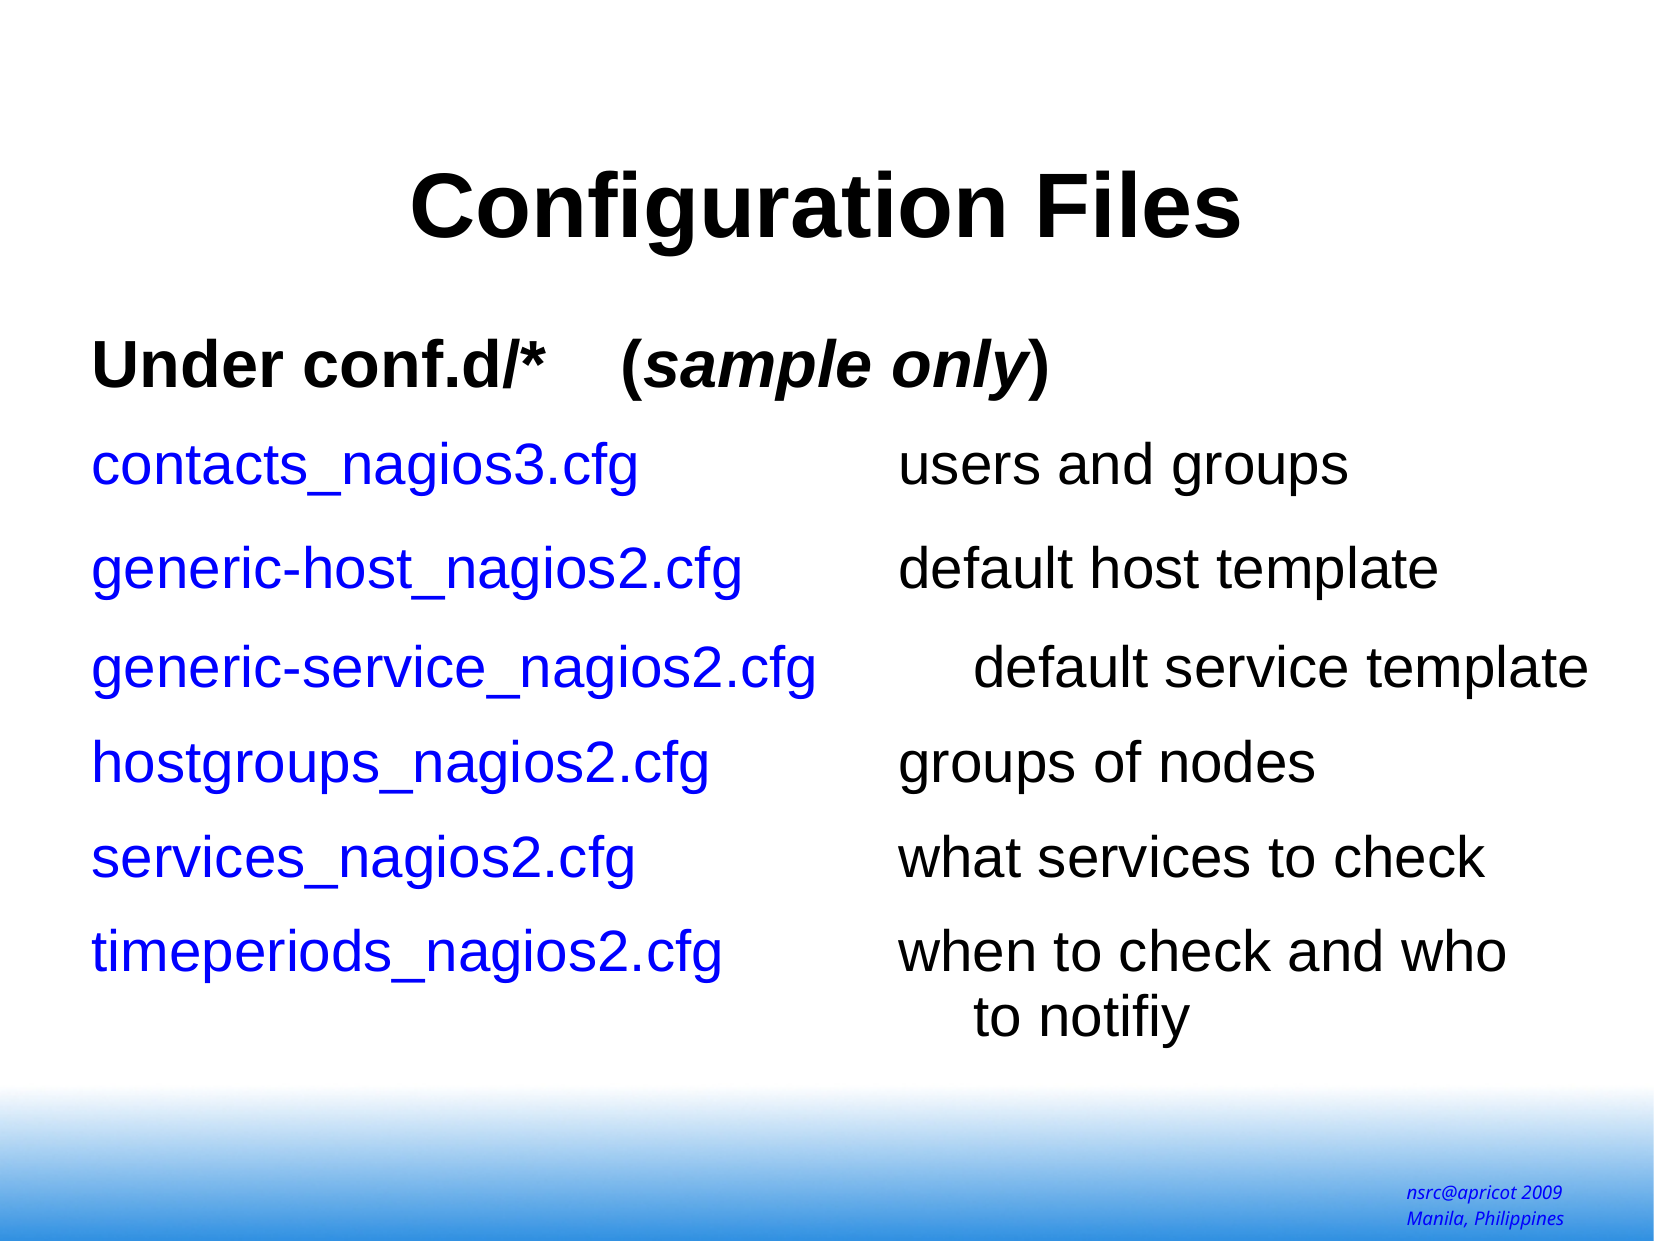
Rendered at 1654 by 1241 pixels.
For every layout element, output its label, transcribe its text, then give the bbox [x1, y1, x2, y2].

list Under conf.d/* (sample only) contacts_nagios3.cfg users and groups generic-host_nagios2.cfg default host template‏ generic-service_nagios2.cfg default service template hostgroups_nagios2.cfg groups of nodes services_nagios2.cfg what services to check timeperiods_nagios2.cfg when to check and who to notifiy [74, 327, 1613, 1126]
picture [0, 1083, 1654, 1241]
title Configuration Files [121, 102, 1534, 310]
